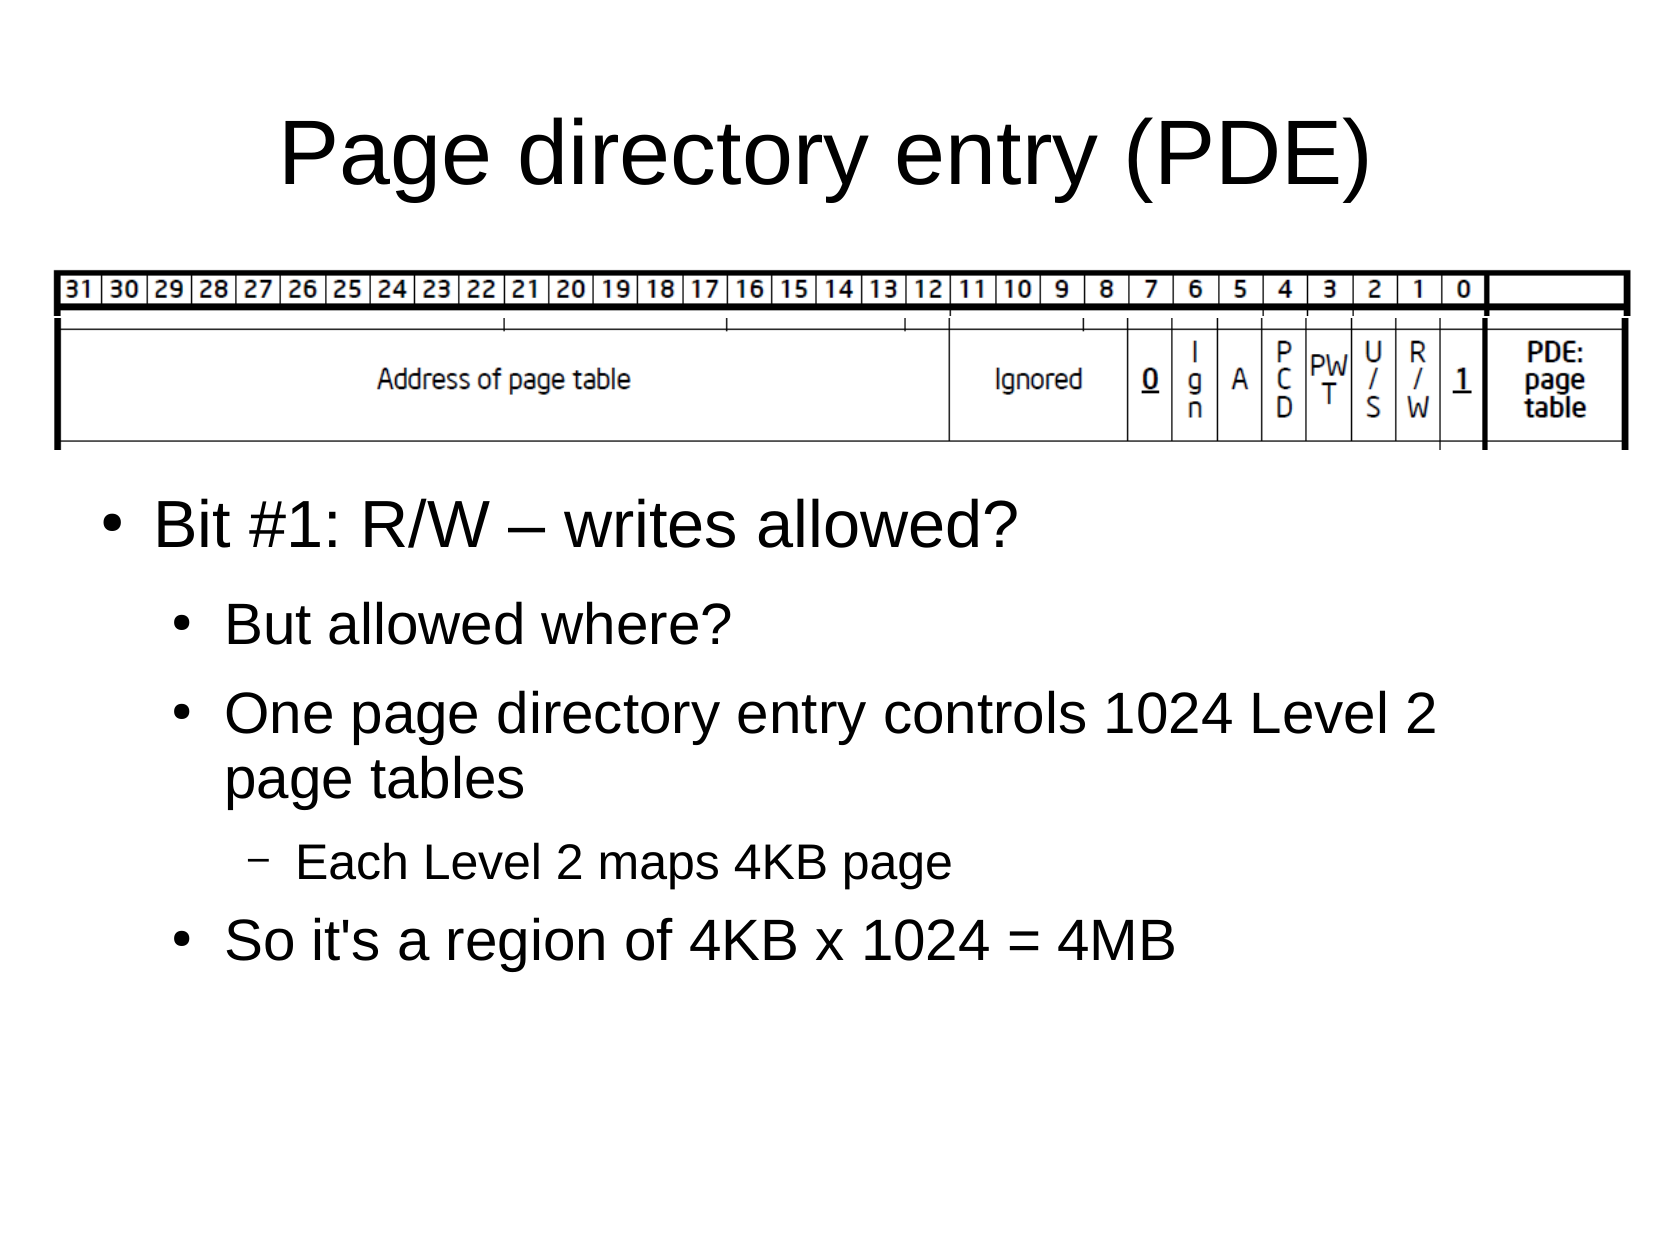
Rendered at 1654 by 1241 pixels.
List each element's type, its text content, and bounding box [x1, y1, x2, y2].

title Page directory entry (PDE) [82, 49, 1571, 257]
picture [42, 262, 1636, 316]
list Bit #1: R/W – writes allowed? But allowed where? One page directory entry controls 1024 Level 2 page tables Each Level 2 maps 4KB page So it's a region of 4KB x 1024 = 4MB [82, 487, 1571, 1088]
picture [37, 318, 1642, 451]
